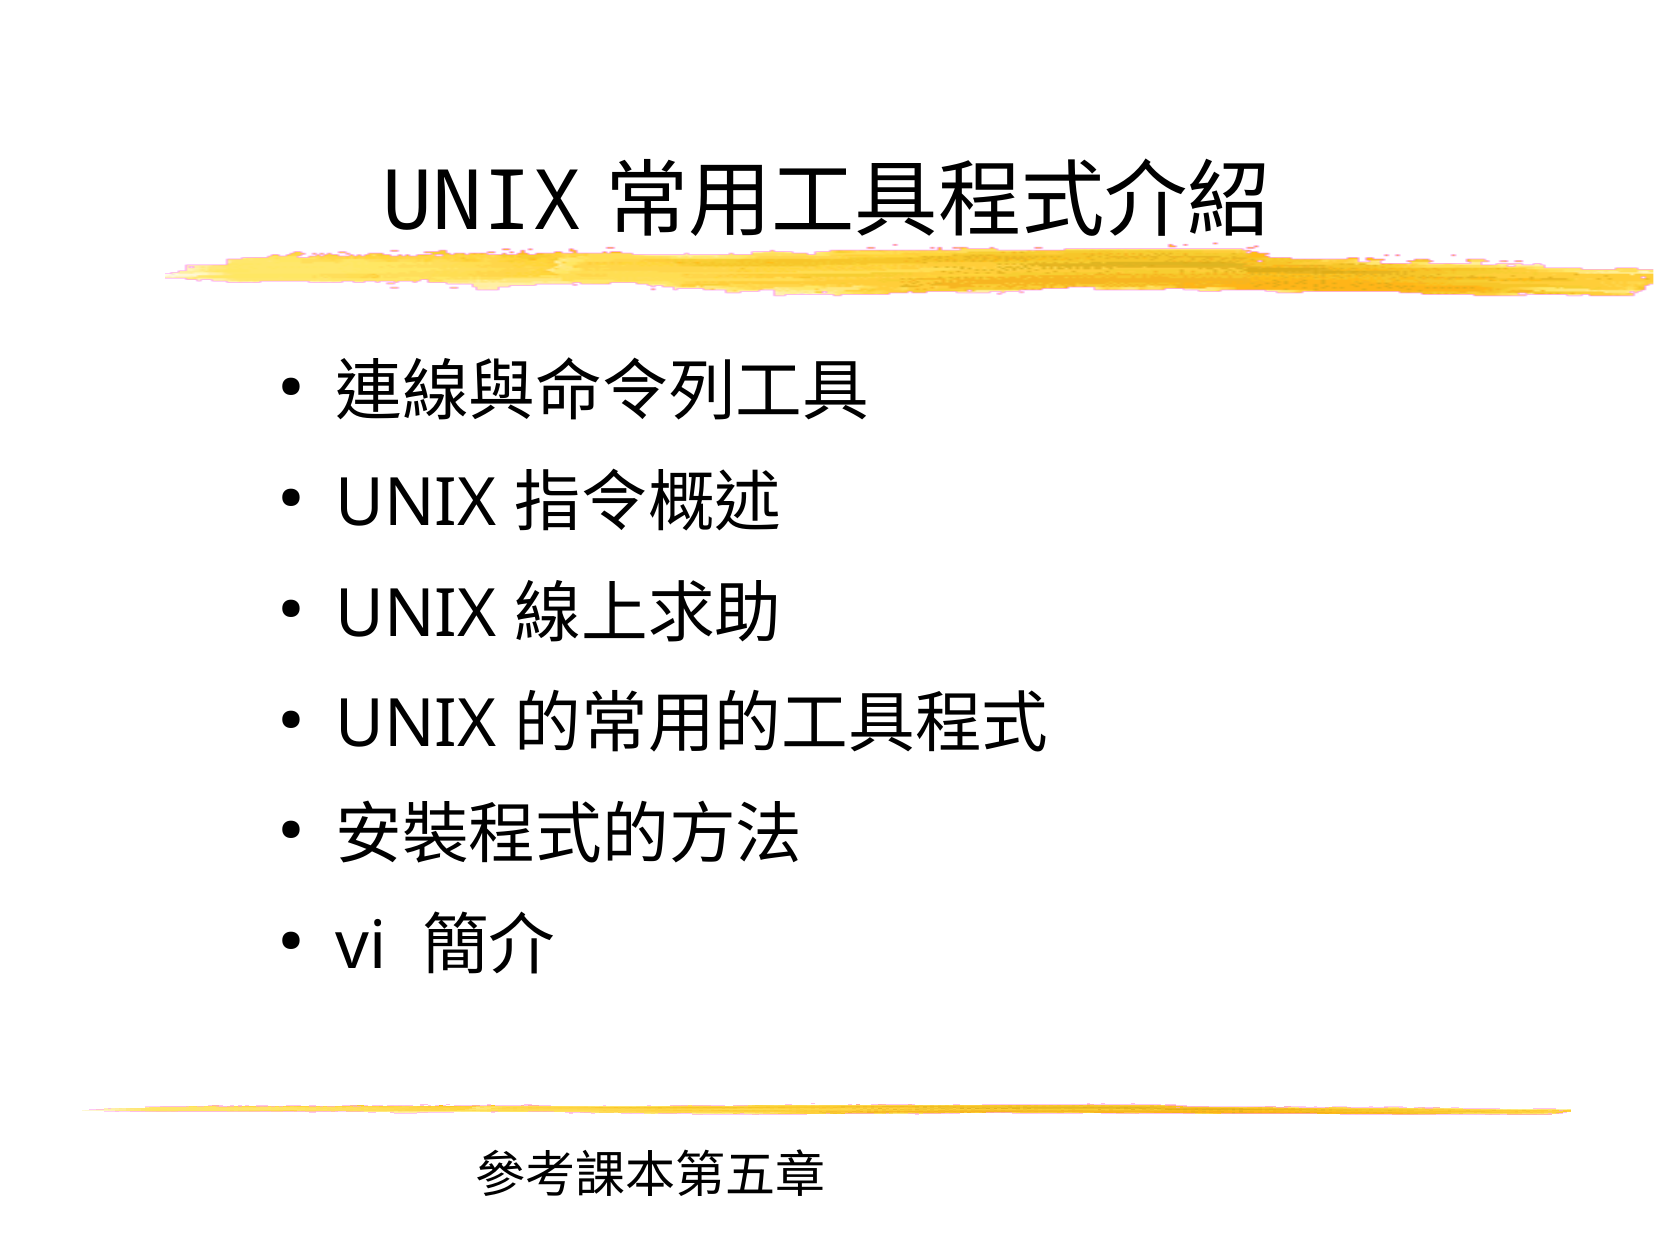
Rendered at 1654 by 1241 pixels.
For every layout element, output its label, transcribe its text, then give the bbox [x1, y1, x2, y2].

list 連線與命令列工具 UNIX指令概述 UNIX線上求助 UNIX的常用的工具程式 安裝程式的方法 vi 簡介 [264, 330, 1491, 1057]
title UNIX常用工具程式介紹 [124, 55, 1530, 262]
picture [82, 1102, 1571, 1117]
text_box 參考課本第五章 [475, 1129, 1050, 1193]
picture [165, 237, 1654, 308]
